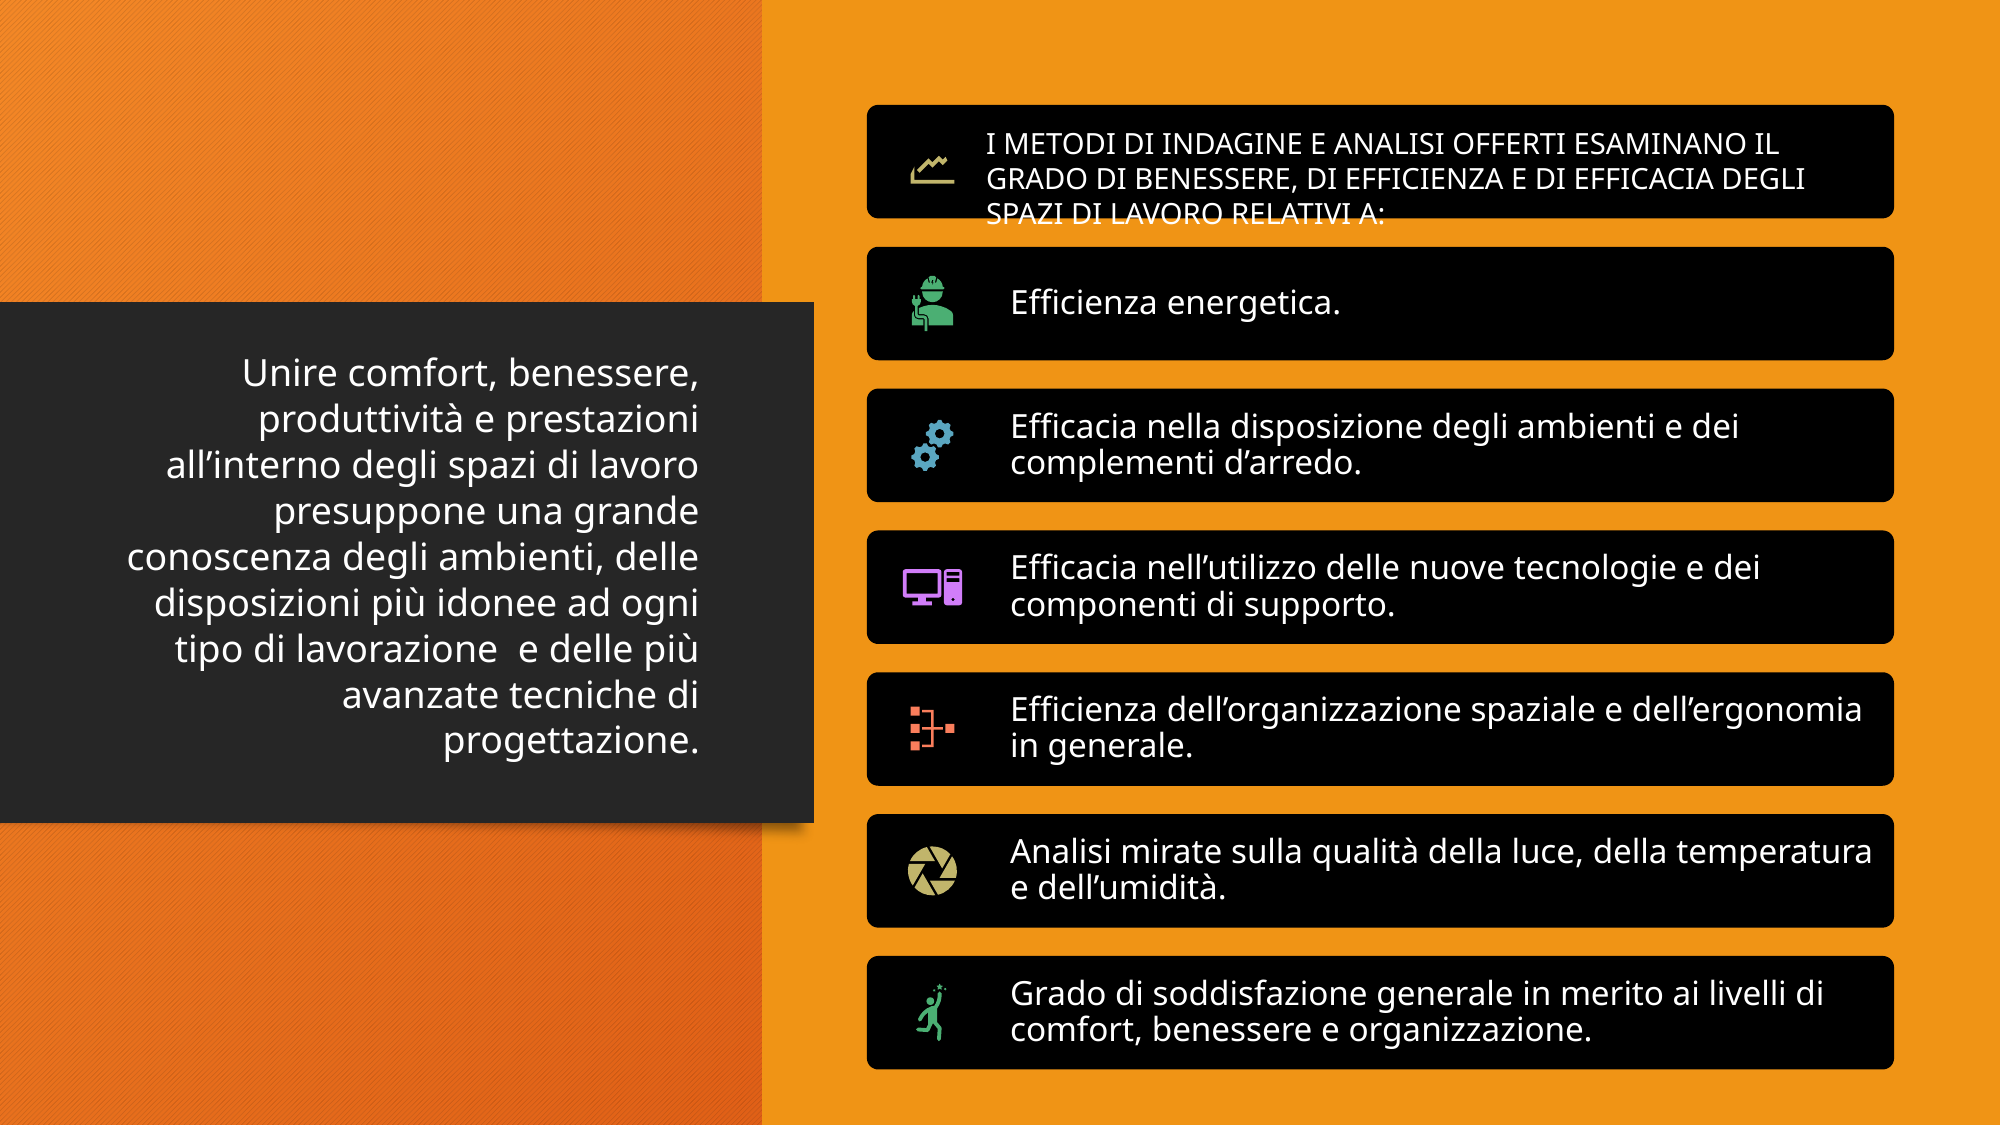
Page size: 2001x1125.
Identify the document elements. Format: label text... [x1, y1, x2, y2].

text_box Grado di soddisfazione generale in merito ai livelli di comfort, benessere e organizzazione. [997, 955, 1895, 1070]
text_box Analisi mirate sulla qualità della luce, della temperatura e dell’umidità. [997, 814, 1895, 928]
picture [0, 821, 815, 1125]
title Unire comfort, benessere, produttività e prestazioni all’interno degli spazi di lavoro presuppone una grande conoscenza degli ambienti, delle disposizioni più idonee ad ogni tipo di lavorazione e delle più avanzate tecniche di progettazione. [111, 338, 726, 775]
text_box Efficienza dell’organizzazione spaziale e dell’ergonomia in generale. [997, 672, 1895, 786]
text_box Efficienza energetica. [997, 246, 1895, 361]
text_box I metodi di indagine e analisi offerti esaminano il grado di benessere, di efficienza e di efficacia degli spazi di lavoro relativi a: [971, 118, 1835, 204]
text_box Efficacia nella disposizione degli ambienti e dei complementi d’arredo. [997, 388, 1895, 503]
text_box Efficacia nell’utilizzo delle nuove tecnologie e dei componenti di supporto. [997, 530, 1895, 644]
text_box [0, 0, 2000, 1125]
picture [0, 0, 762, 302]
